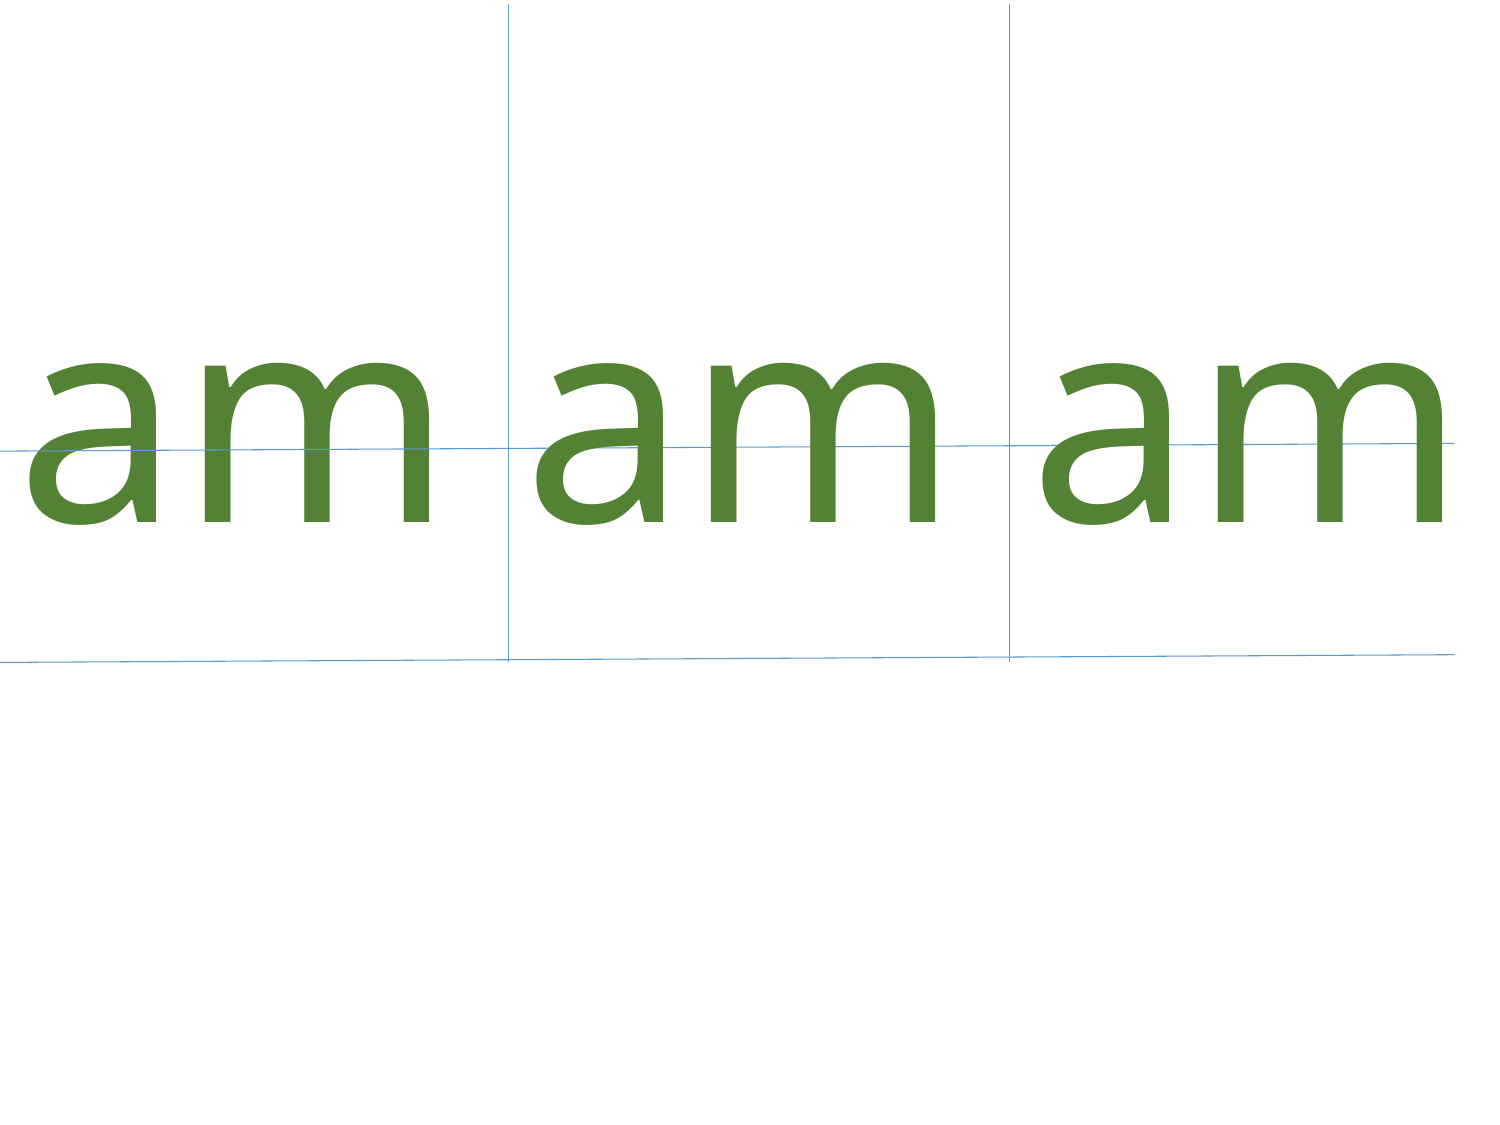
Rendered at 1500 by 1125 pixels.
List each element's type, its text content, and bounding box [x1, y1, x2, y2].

text_box am [2, 449, 508, 588]
text_box am [508, 223, 1015, 588]
text_box am [82, 446, 131, 450]
text_box am [230, 384, 304, 449]
text_box am [1015, 223, 1500, 588]
text_box am [56, 451, 131, 504]
text_box am [330, 384, 404, 448]
text_box am [2, 223, 508, 450]
